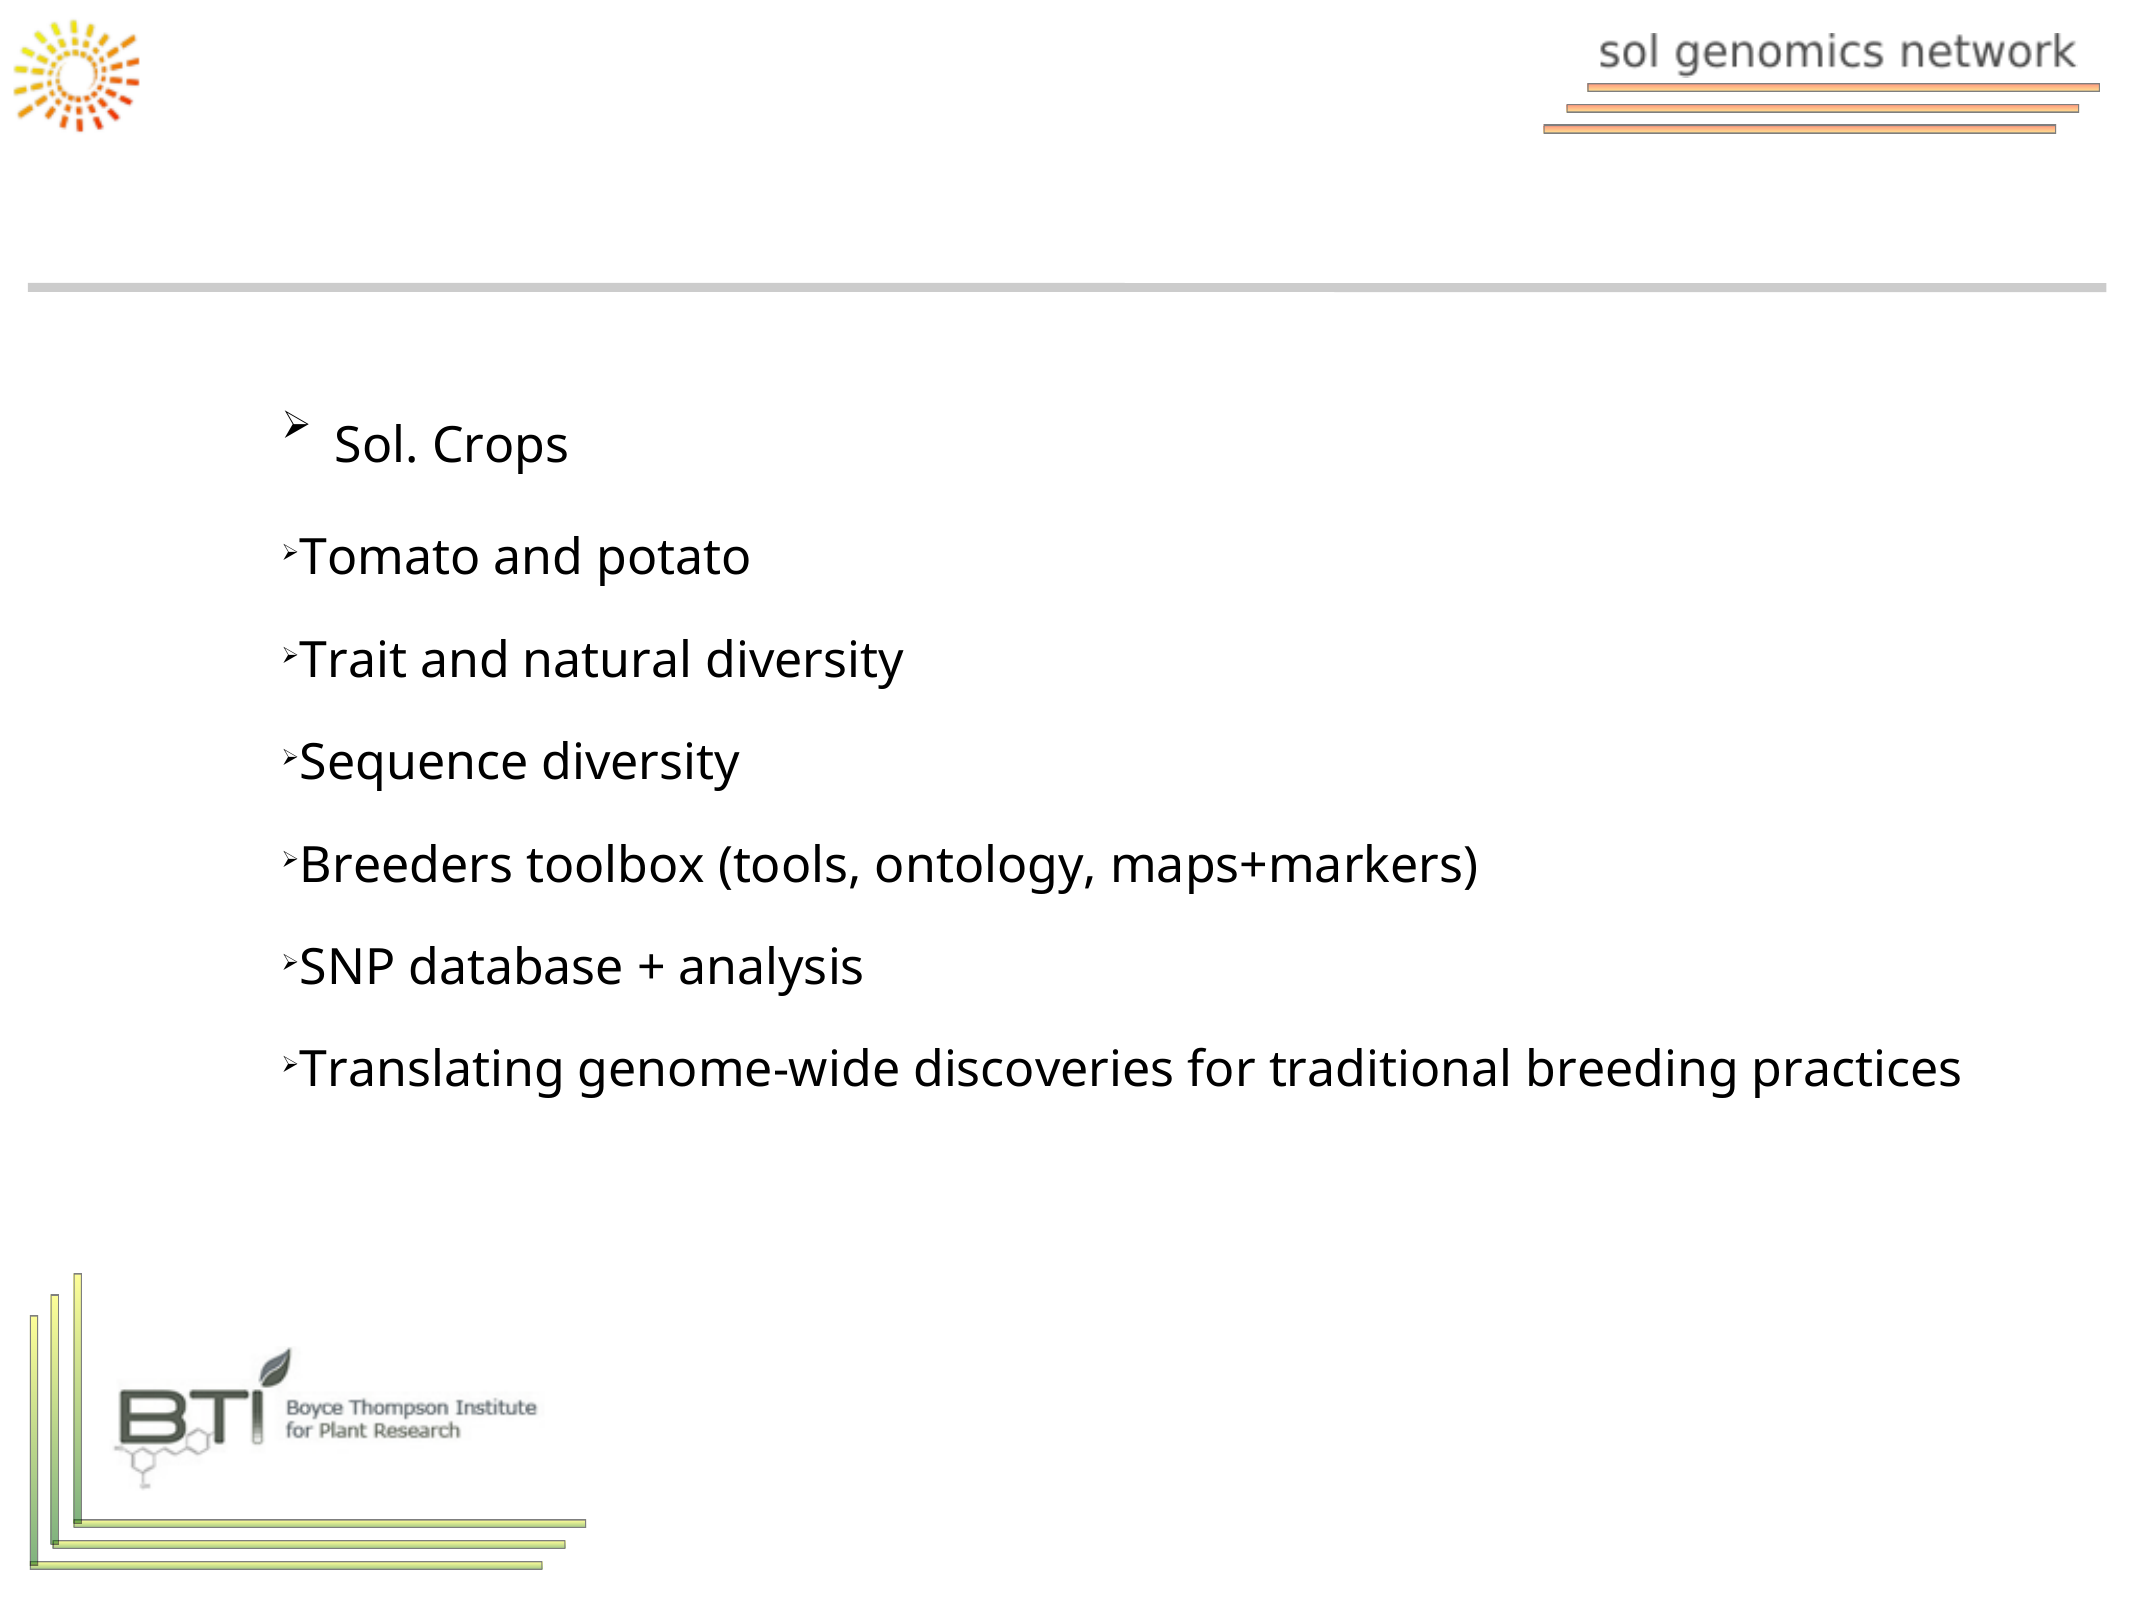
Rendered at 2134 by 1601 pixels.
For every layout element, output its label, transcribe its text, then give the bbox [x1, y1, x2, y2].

text_box [29, 1315, 543, 1570]
text_box Sol. Crops Tomato and potato Trait and natural diversity Sequence diversity Breeders toolbox (tools, ontology, maps+markers) SNP database + analysis Translating genome-wide discoveries for traditional breeding practices [37, 302, 2040, 1112]
text_box [1543, 124, 2057, 134]
text_box [73, 1273, 587, 1528]
text_box [1587, 83, 2100, 92]
text_box [1566, 104, 2080, 113]
picture [4, 6, 150, 151]
picture [1597, 33, 2078, 78]
text_box [50, 1294, 566, 1549]
picture [109, 1346, 551, 1493]
